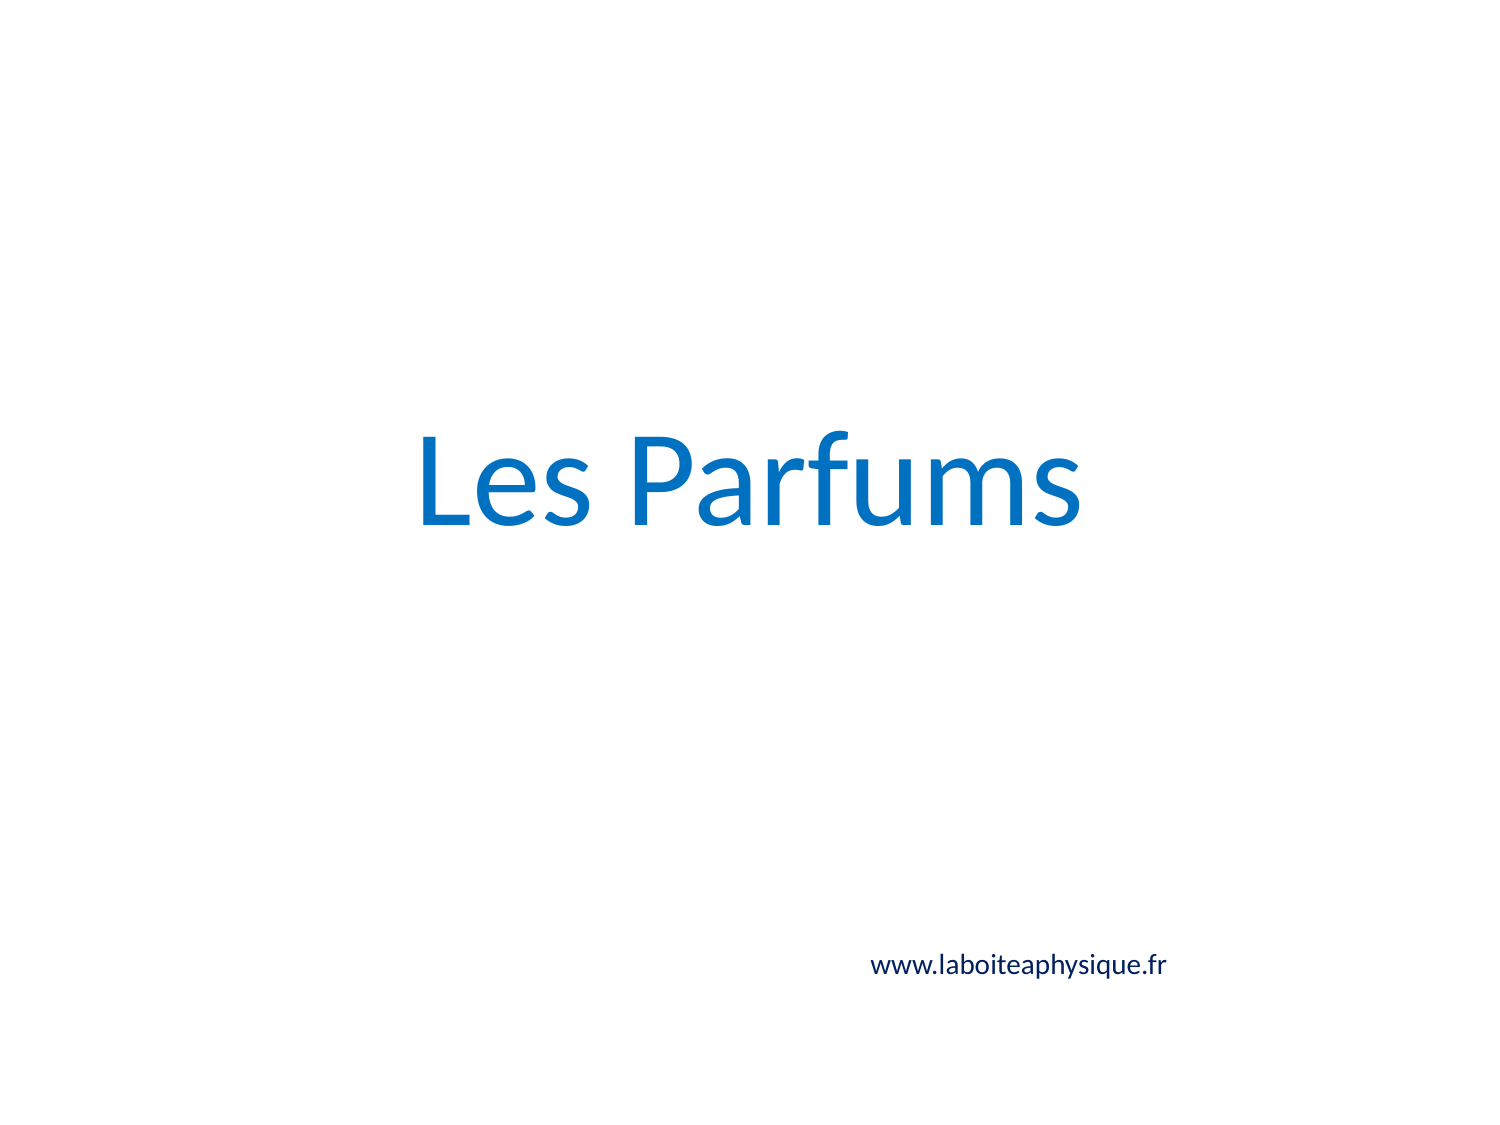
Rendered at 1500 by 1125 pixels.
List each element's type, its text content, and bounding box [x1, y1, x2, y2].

title Les Parfums [112, 349, 1388, 591]
subtitle www.laboiteaphysique.fr [855, 937, 1416, 1004]
